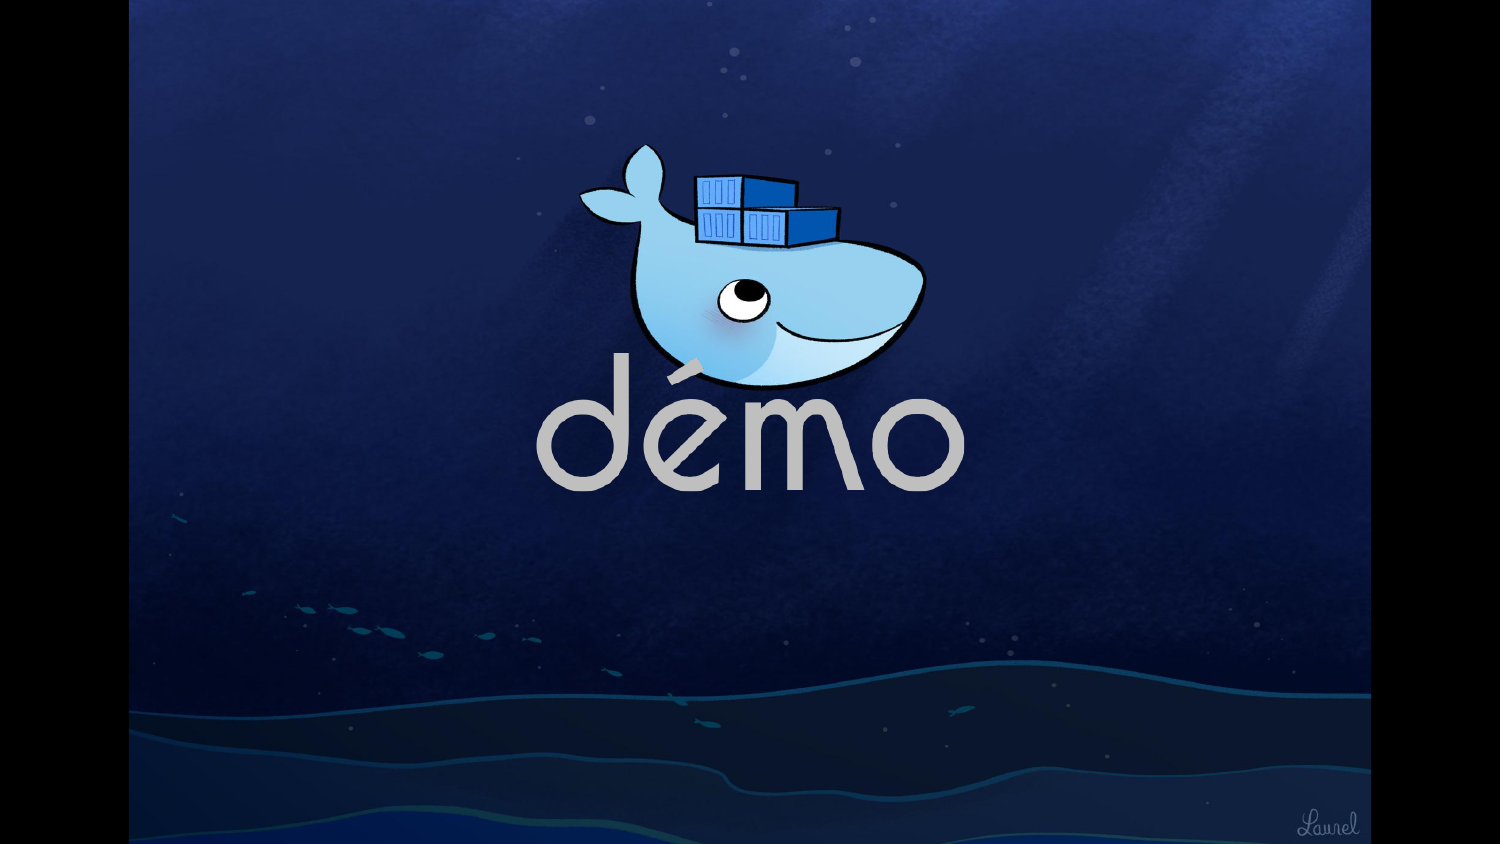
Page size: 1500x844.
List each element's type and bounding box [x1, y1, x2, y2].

picture [128, 0, 1372, 844]
